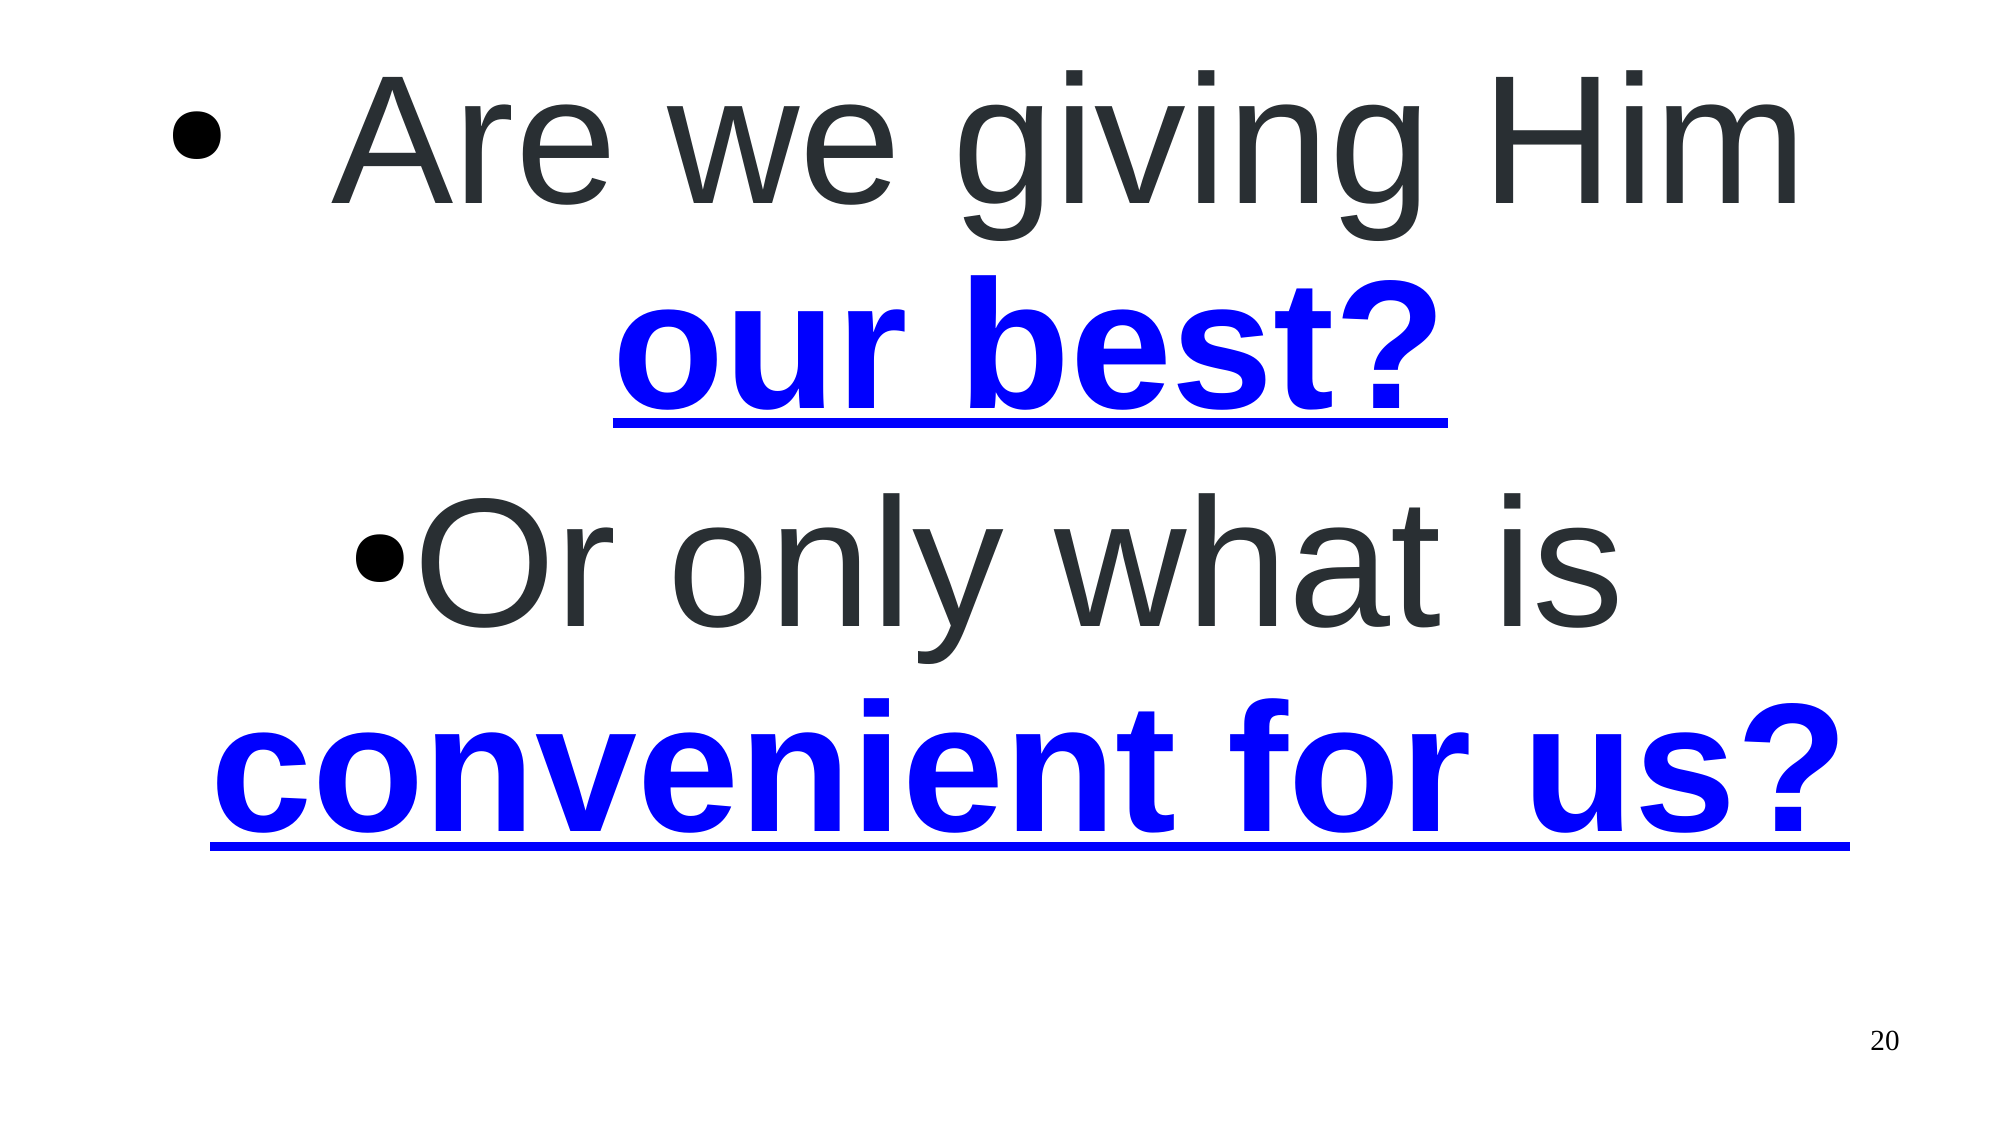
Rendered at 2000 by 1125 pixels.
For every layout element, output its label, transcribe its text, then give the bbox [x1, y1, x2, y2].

list Are we giving Him our best? Or only what is convenient for us? [37, 37, 1988, 1088]
